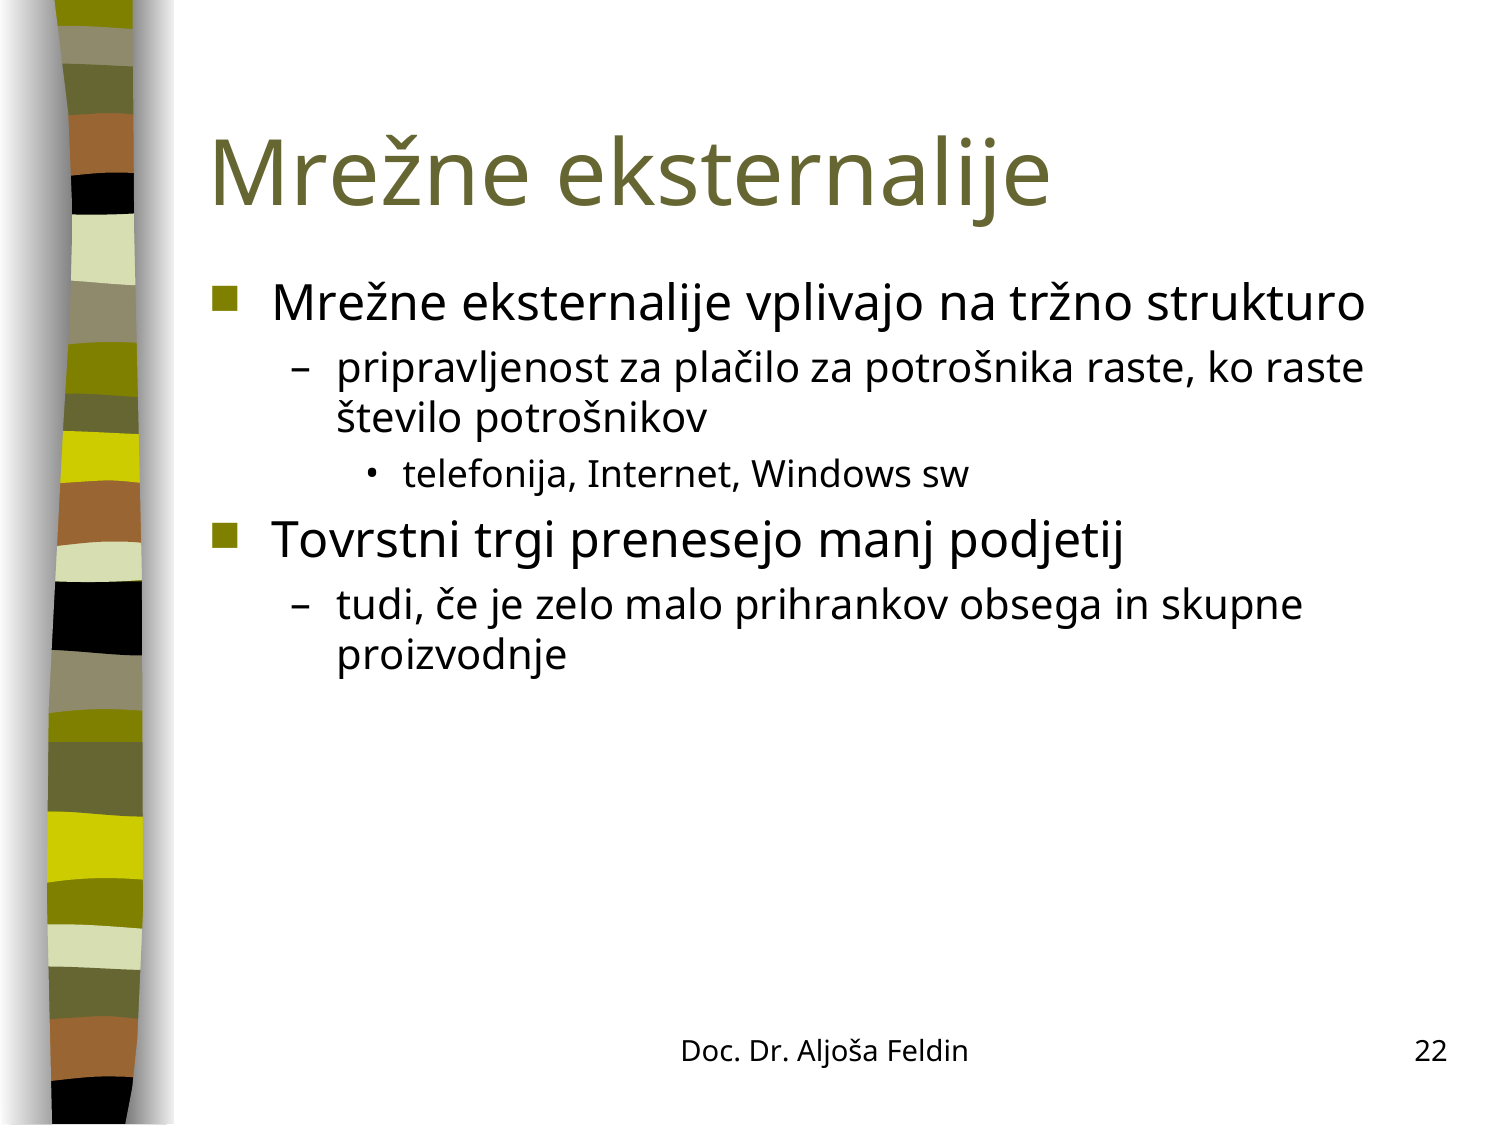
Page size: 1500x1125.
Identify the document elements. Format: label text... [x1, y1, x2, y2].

title Mrežne eksternalije [192, 74, 1468, 263]
list Mrežne eksternalije vplivajo na tržno strukturo pripravljenost za plačilo za potrošnika raste, ko raste število potrošnikov telefonija, Internet, Windows sw Tovrstni trgi prenesejo manj podjetij tudi, če je zelo malo prihrankov obsega in skupne proizvodnje [199, 262, 1425, 1001]
text_box <number> [1149, 1025, 1463, 1101]
text_box Doc. Dr. Aljoša Feldin [587, 1025, 1063, 1101]
